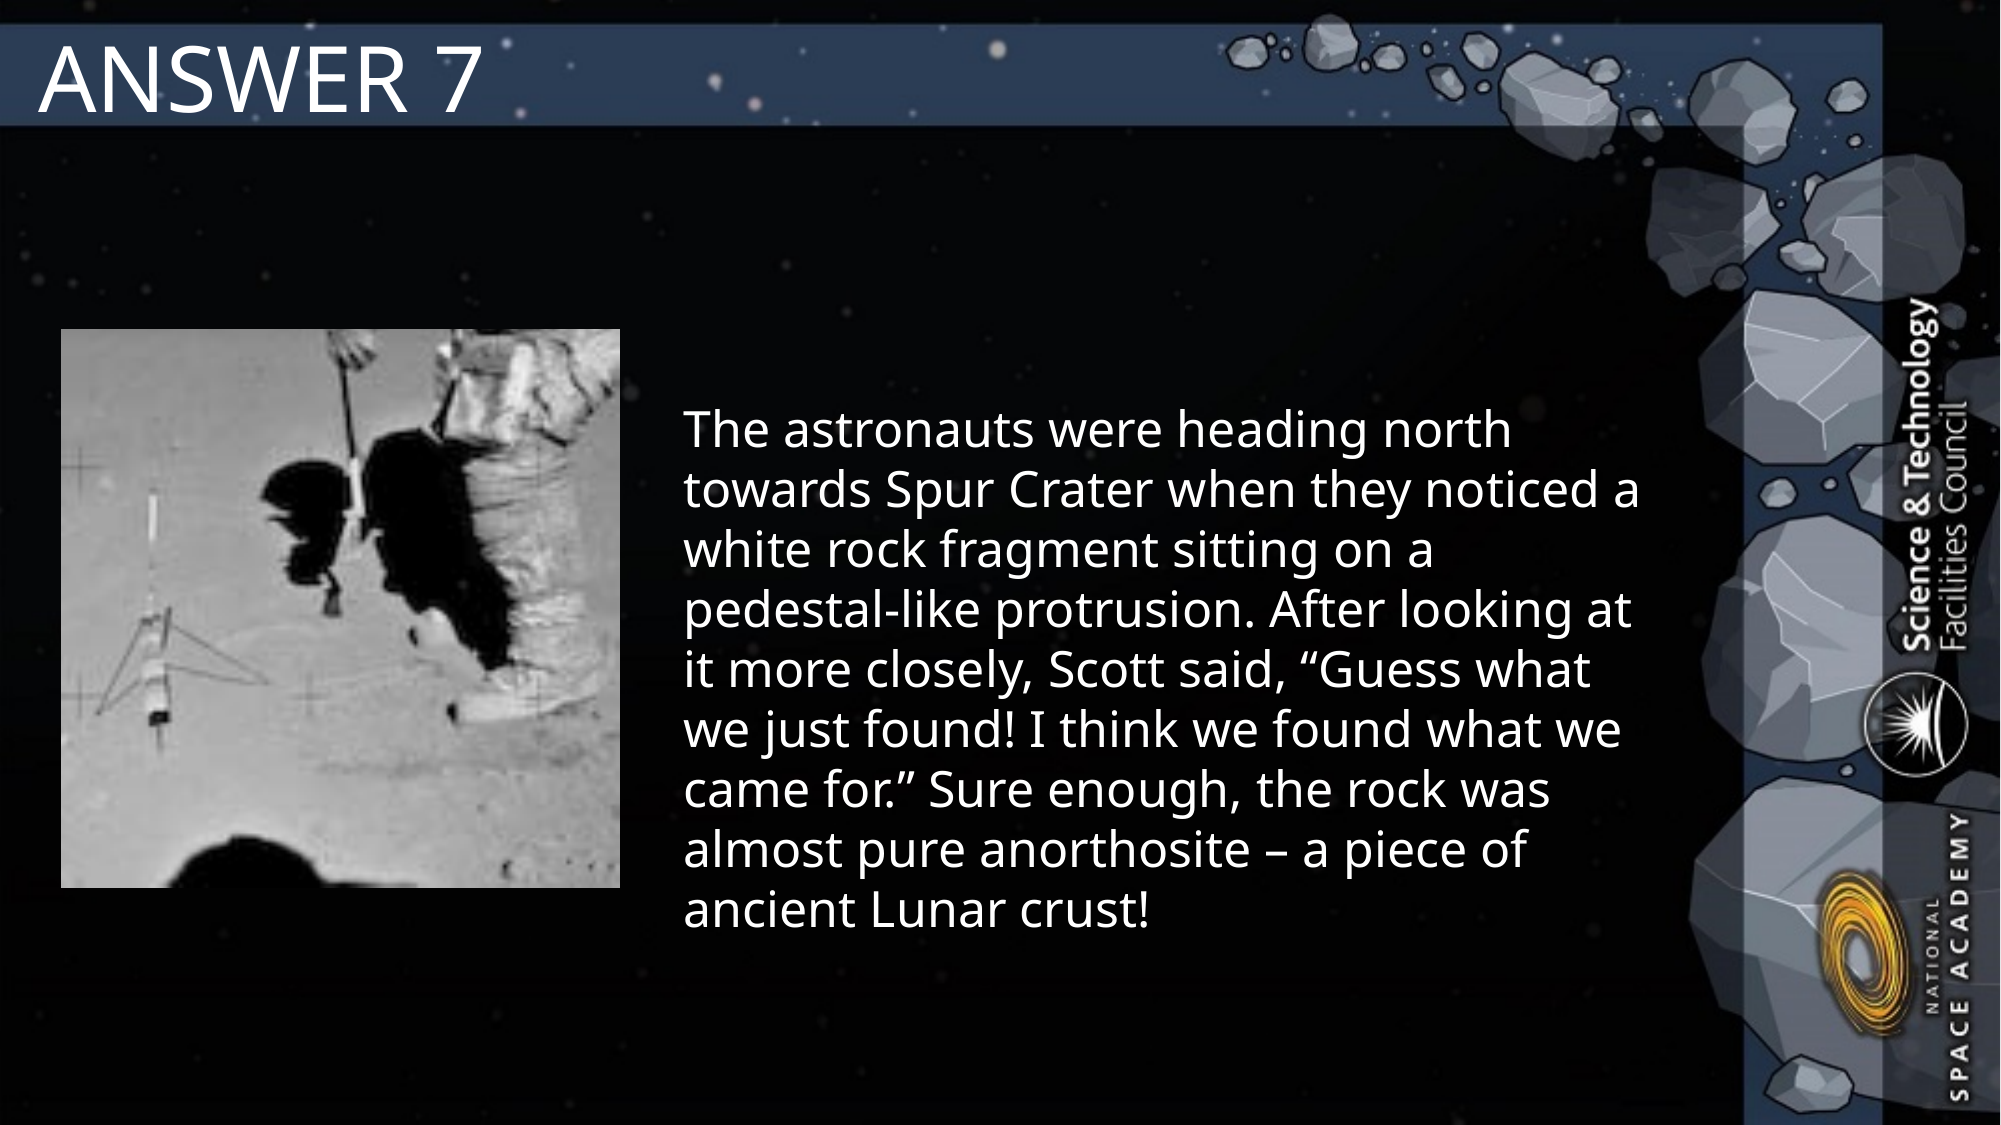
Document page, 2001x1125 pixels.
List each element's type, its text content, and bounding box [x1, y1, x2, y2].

picture [61, 329, 620, 888]
text_box ANSWER 7 [23, 13, 514, 141]
text_box The astronauts were heading north towards Spur Crater when they noticed a white rock fragment sitting on a pedestal-like protrusion. After looking at it more closely, Scott said, “Guess what we just found! I think we found what we came for.” Sure enough, the rock was almost pure anorthosite – a piece of ancient Lunar crust! [669, 390, 1660, 945]
